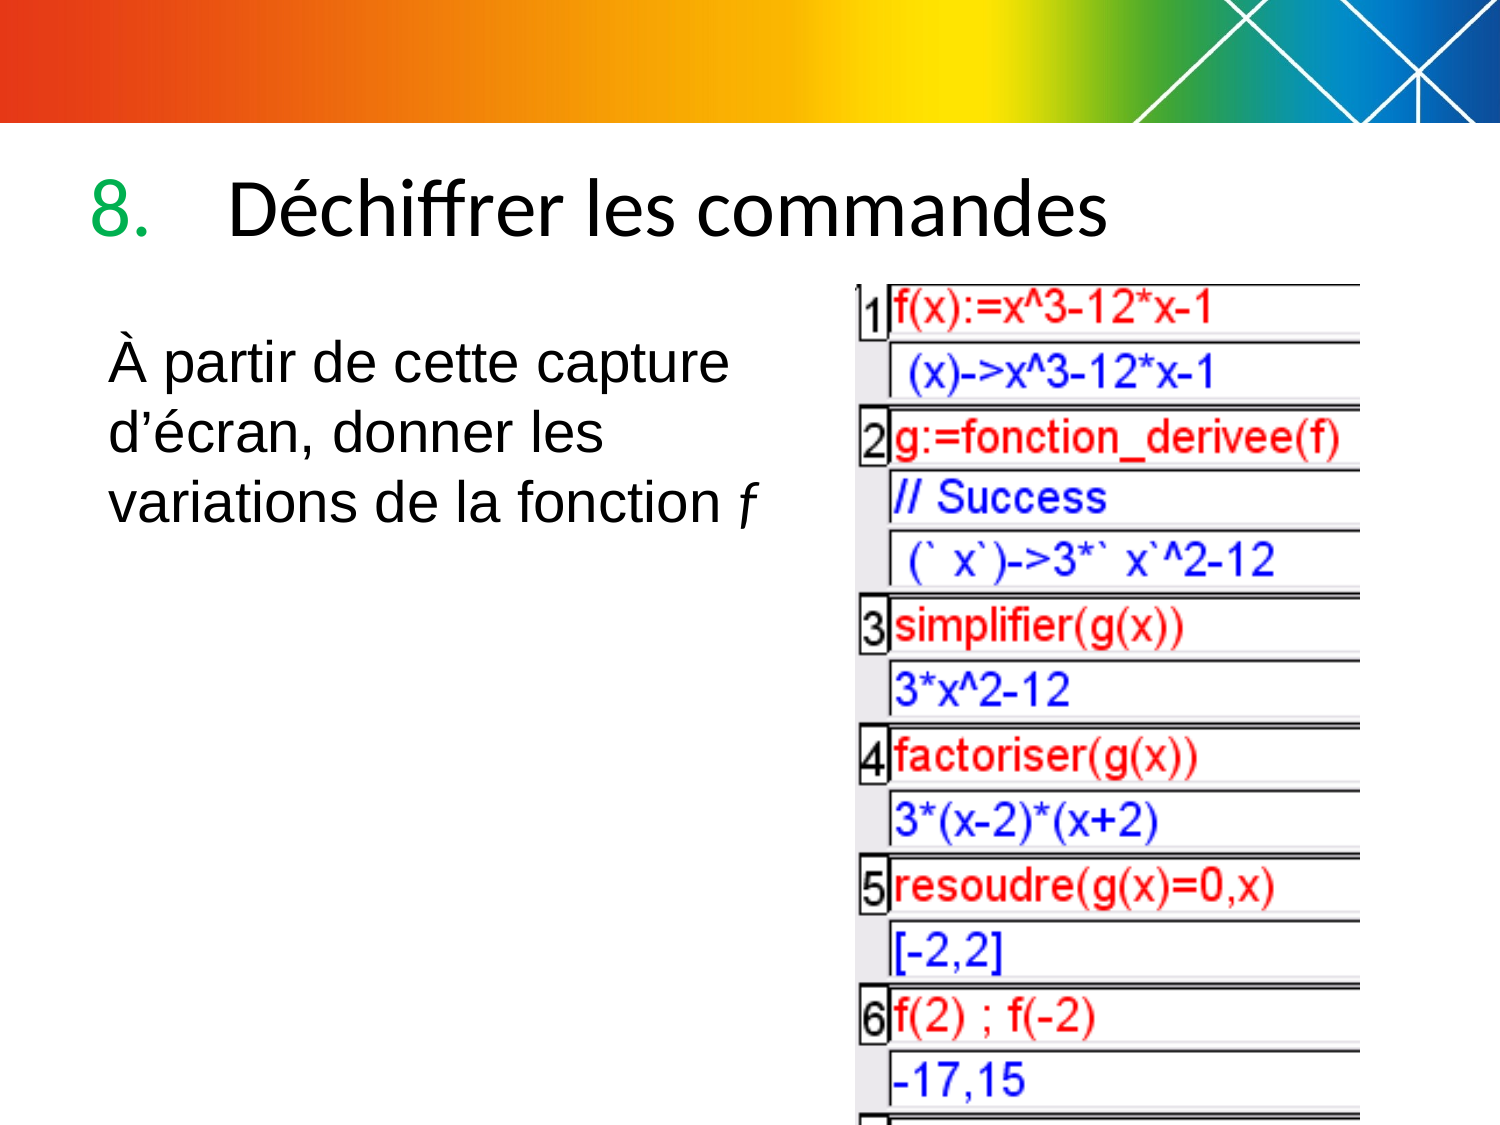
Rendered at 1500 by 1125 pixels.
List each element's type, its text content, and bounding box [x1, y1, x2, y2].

picture [855, 284, 1360, 1125]
text_box Déchiffrer les commandes [75, 137, 1500, 270]
text_box À partir de cette capture d’écran, donner les variations de la fonction f [93, 316, 797, 612]
picture [1340, 0, 1500, 123]
picture [0, 0, 1359, 123]
